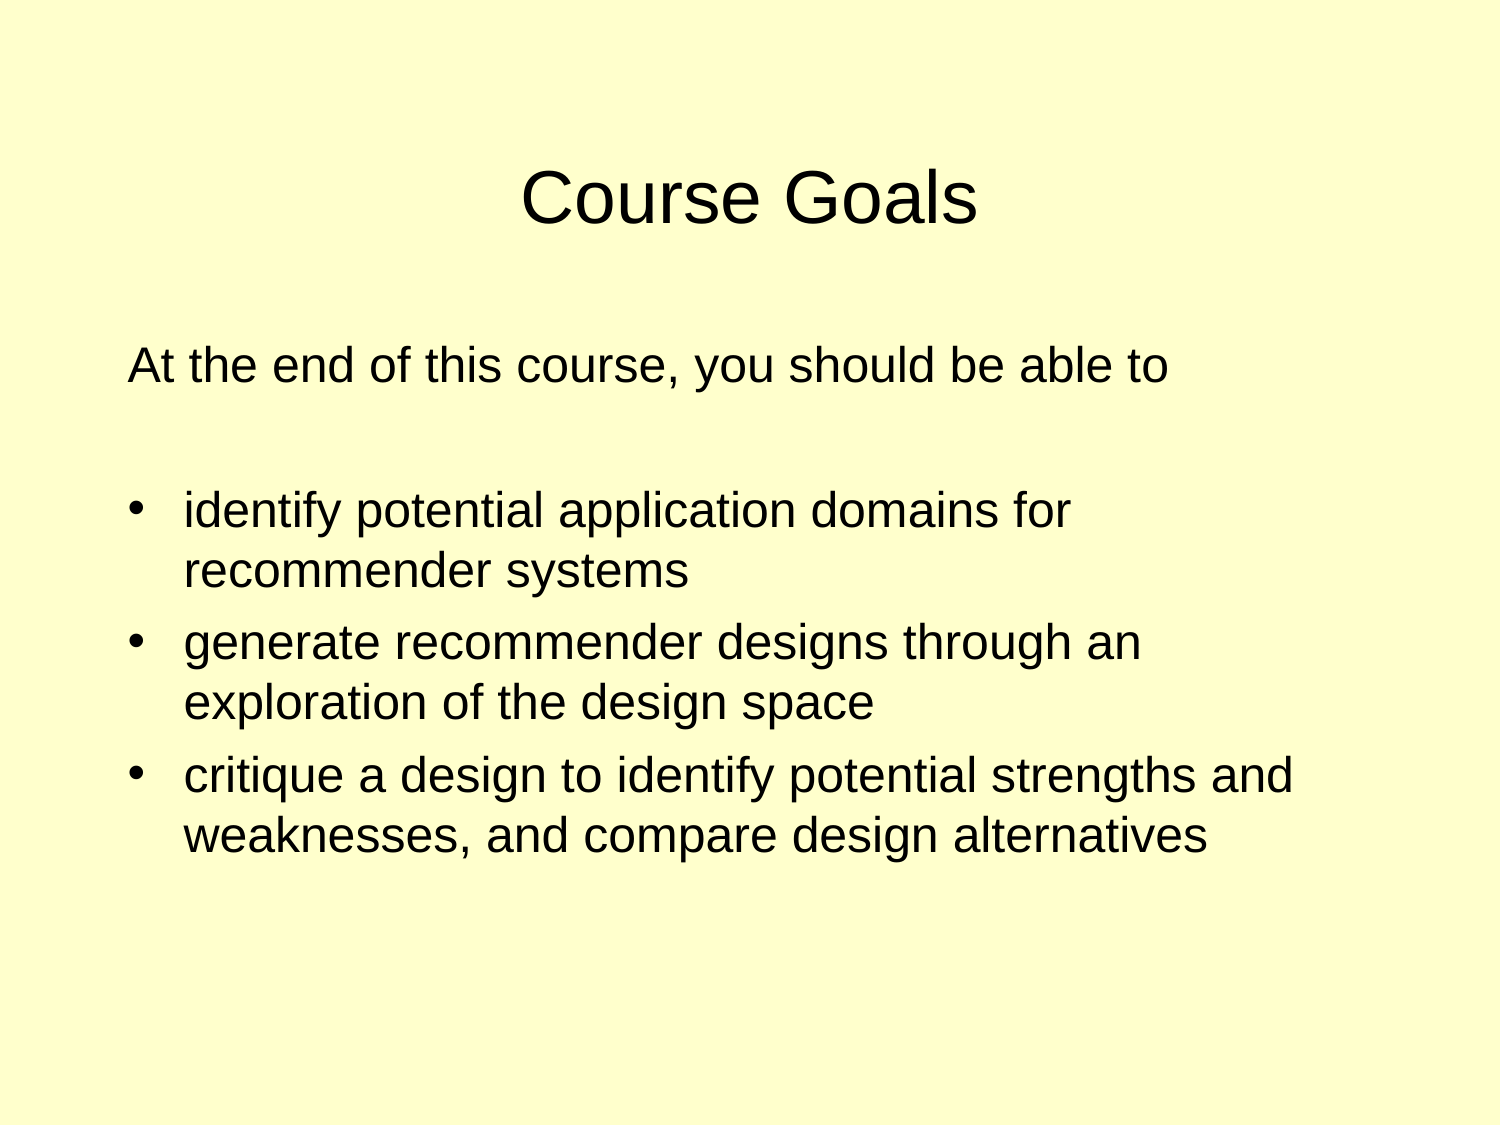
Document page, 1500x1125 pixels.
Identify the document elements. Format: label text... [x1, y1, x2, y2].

title Course Goals [112, 99, 1388, 288]
list At the end of this course, you should be able to identify potential application domains for recommender systems generate recommender designs through an exploration of the design space critique a design to identify potential strengths and weaknesses, and compare design alternatives [112, 324, 1388, 1001]
